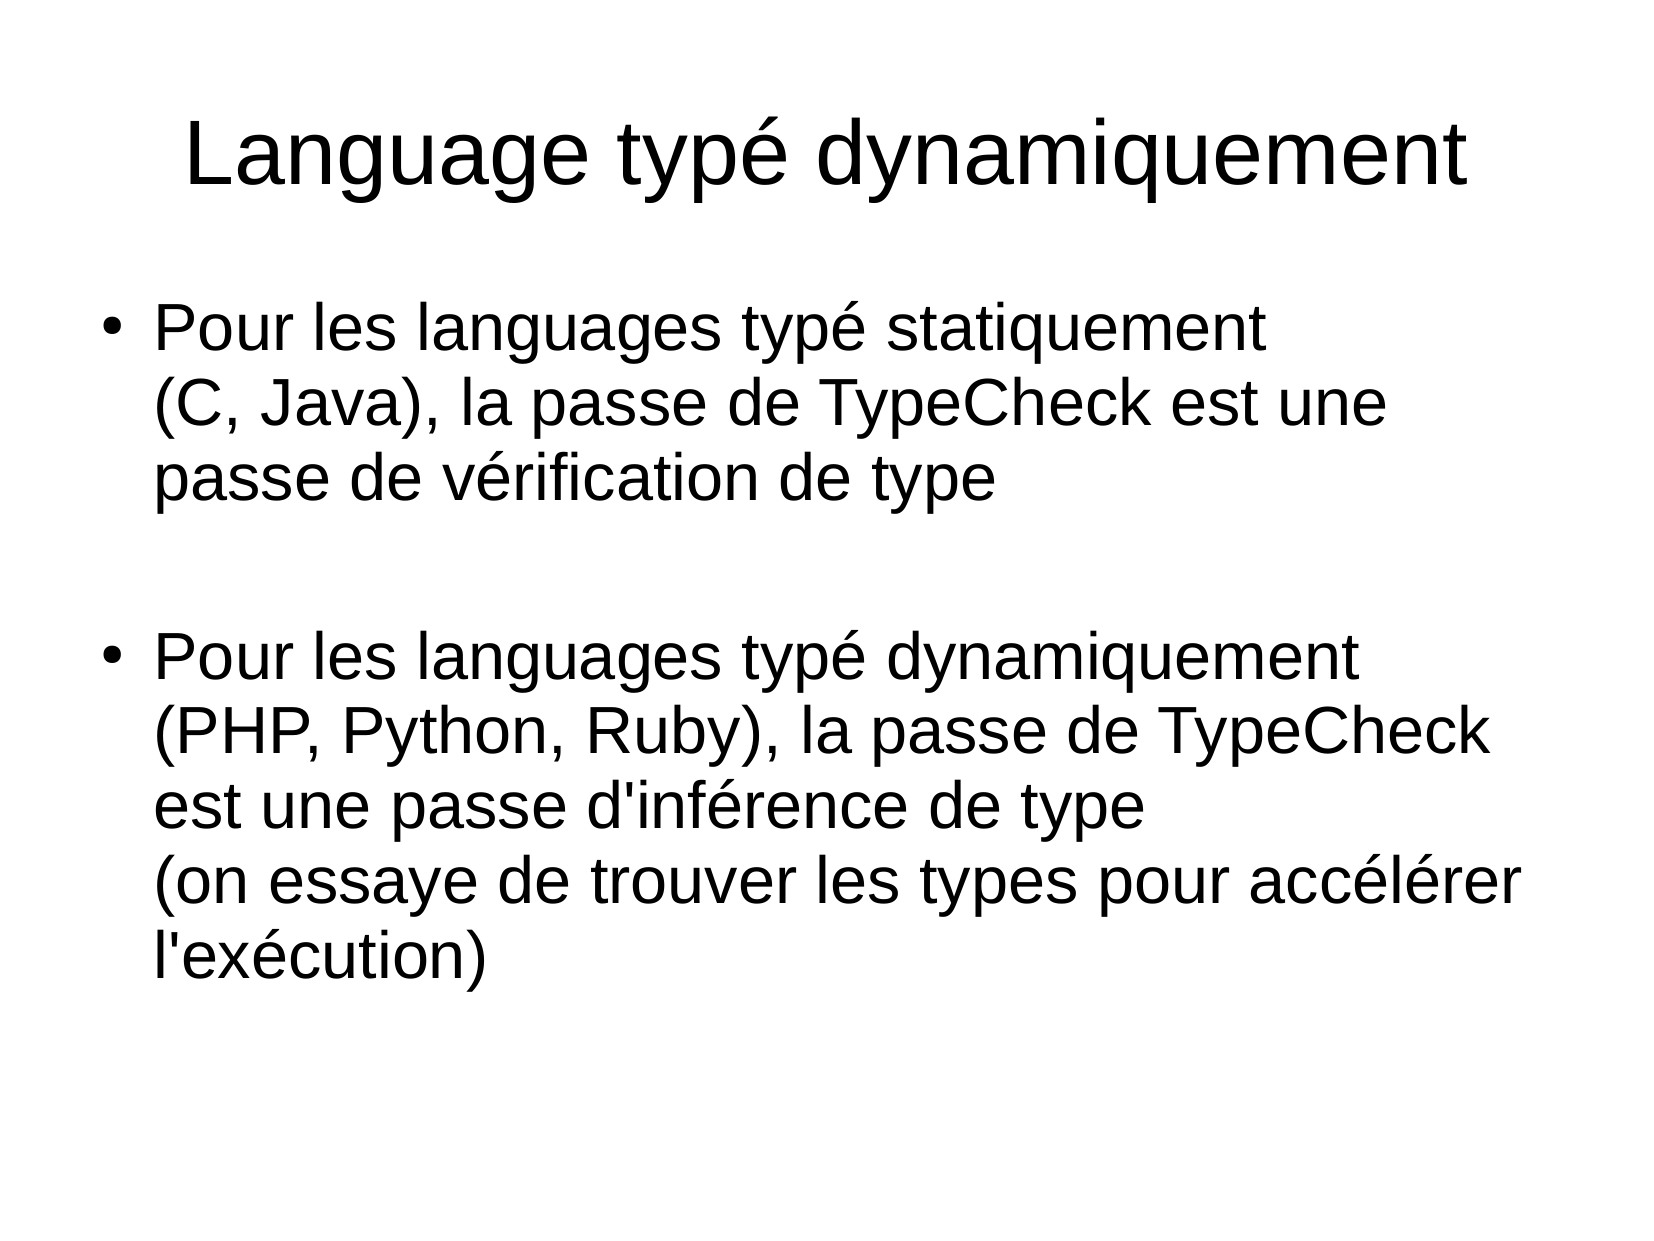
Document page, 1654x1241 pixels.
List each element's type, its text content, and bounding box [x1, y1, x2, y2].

title Language typé dynamiquement [82, 56, 1571, 250]
list Pour les languages typé statiquement (C, Java), la passe de TypeCheck est une passe de vérification de type Pour les languages typé dynamiquement (PHP, Python, Ruby), la passe de TypeCheck est une passe d'inférence de type (on essaye de trouver les types pour accélérer l'exécution) [82, 290, 1571, 1094]
